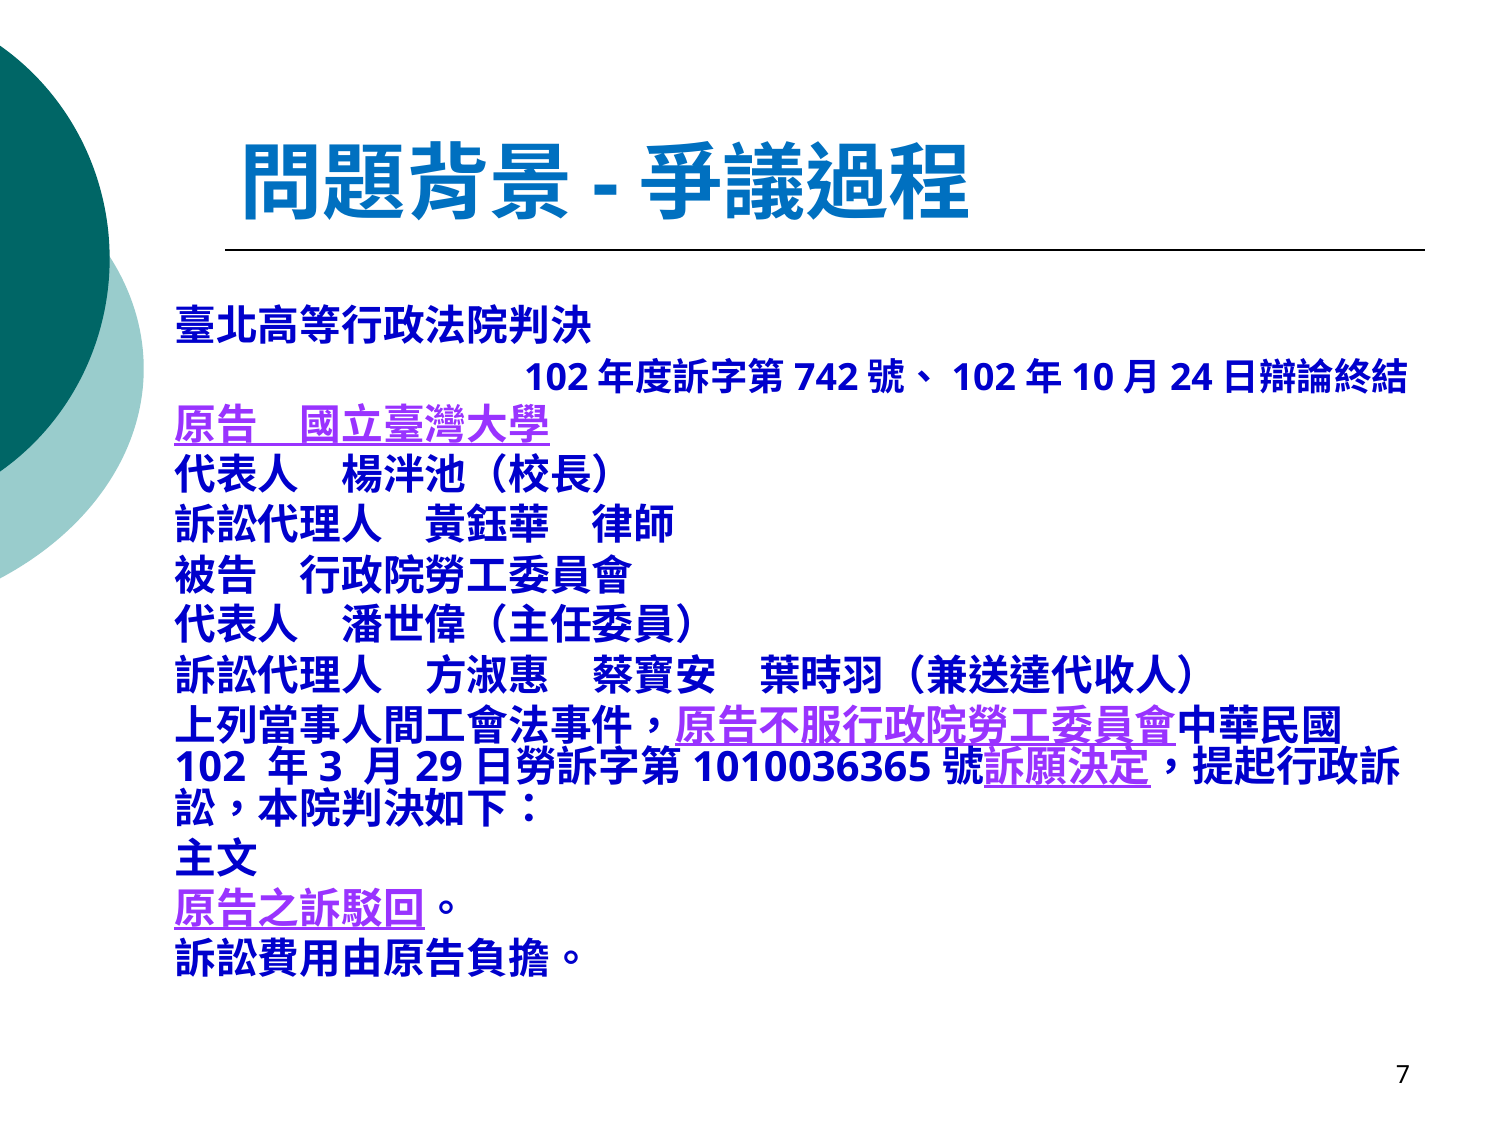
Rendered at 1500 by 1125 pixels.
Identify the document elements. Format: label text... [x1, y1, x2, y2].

slide_number <number> [1074, 1025, 1425, 1100]
list 臺北高等行政法院判決 102年度訴字第742號、102年10月24日辯論終結 原告 國立臺灣大學 代表人 楊泮池（校長） 訴訟代理人 黃鈺華 律師 被告 行政院勞工委員會 代表人 潘世偉（主任委員） 訴訟代理人 方淑惠 蔡寶安 葉時羽（兼送達代收人） 上列當事人間工會法事件，原告不服行政院勞工委員會中華民國102 年3 月29日勞訴字第1010036365號訴願決定，提起行政訴訟，本院判決如下： 主文 原告之訴駁回。 訴訟費用由原告負擔。 [159, 299, 1425, 1035]
title 問題背景-爭議過程 [224, 49, 1425, 237]
